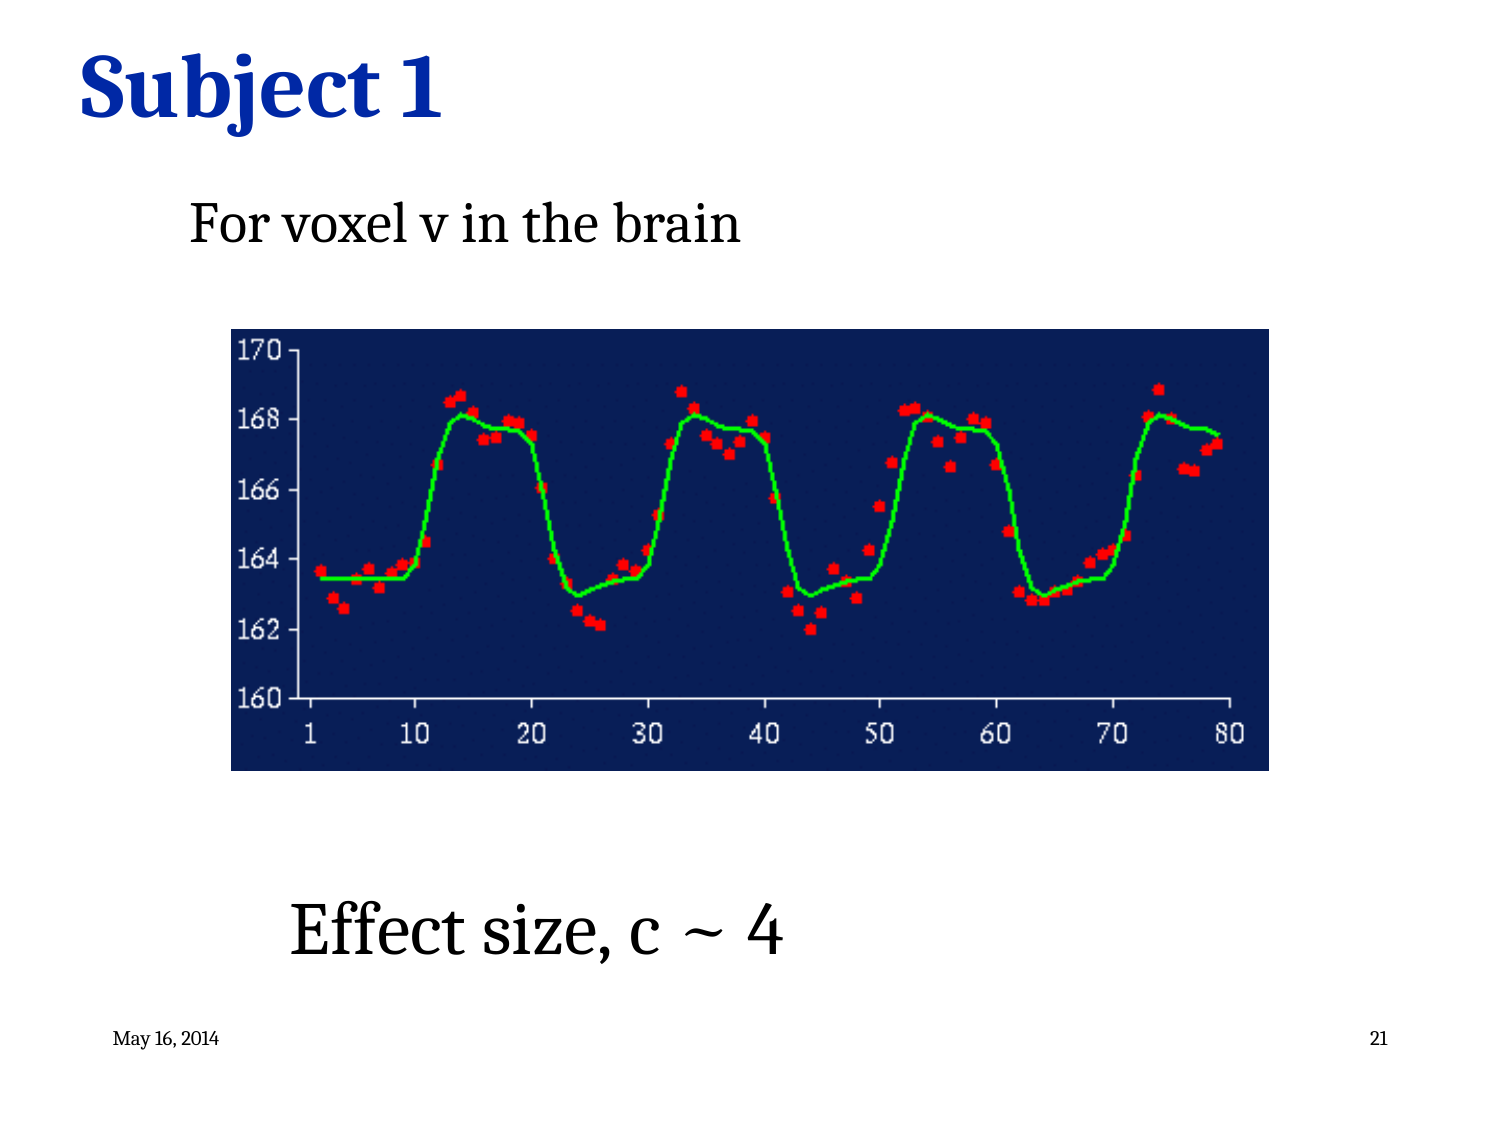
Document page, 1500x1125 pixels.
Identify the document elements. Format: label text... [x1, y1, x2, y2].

text_box <number> [1074, 1025, 1388, 1101]
text_box Subject 1 [66, 12, 1421, 150]
text_box For voxel v in the brain [174, 149, 1313, 288]
text_box May 16, 2014 [112, 1025, 426, 1101]
picture [231, 329, 1269, 771]
text_box Effect size, c ~ 4 [274, 837, 1213, 1013]
